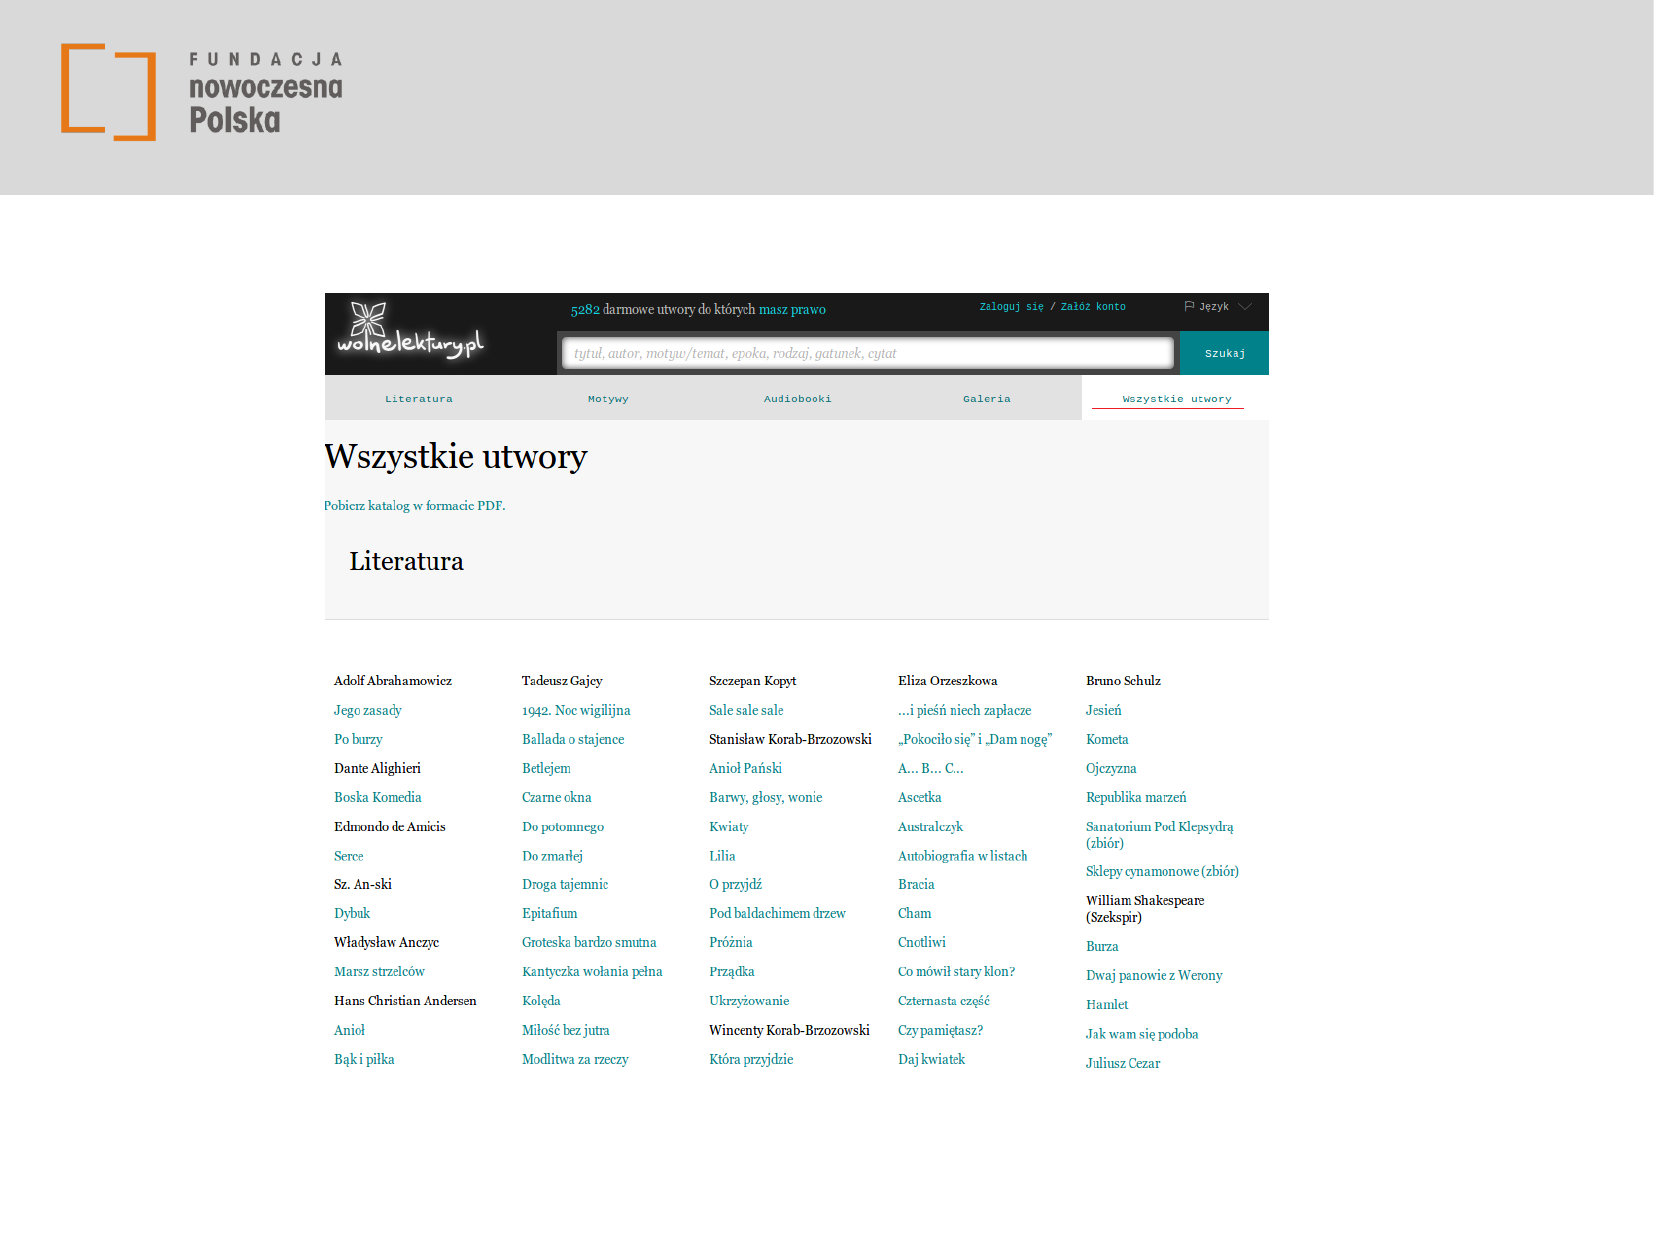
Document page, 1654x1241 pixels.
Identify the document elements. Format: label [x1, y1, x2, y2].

picture [58, 34, 345, 154]
picture [325, 293, 1269, 1074]
text_box [0, 0, 1654, 195]
